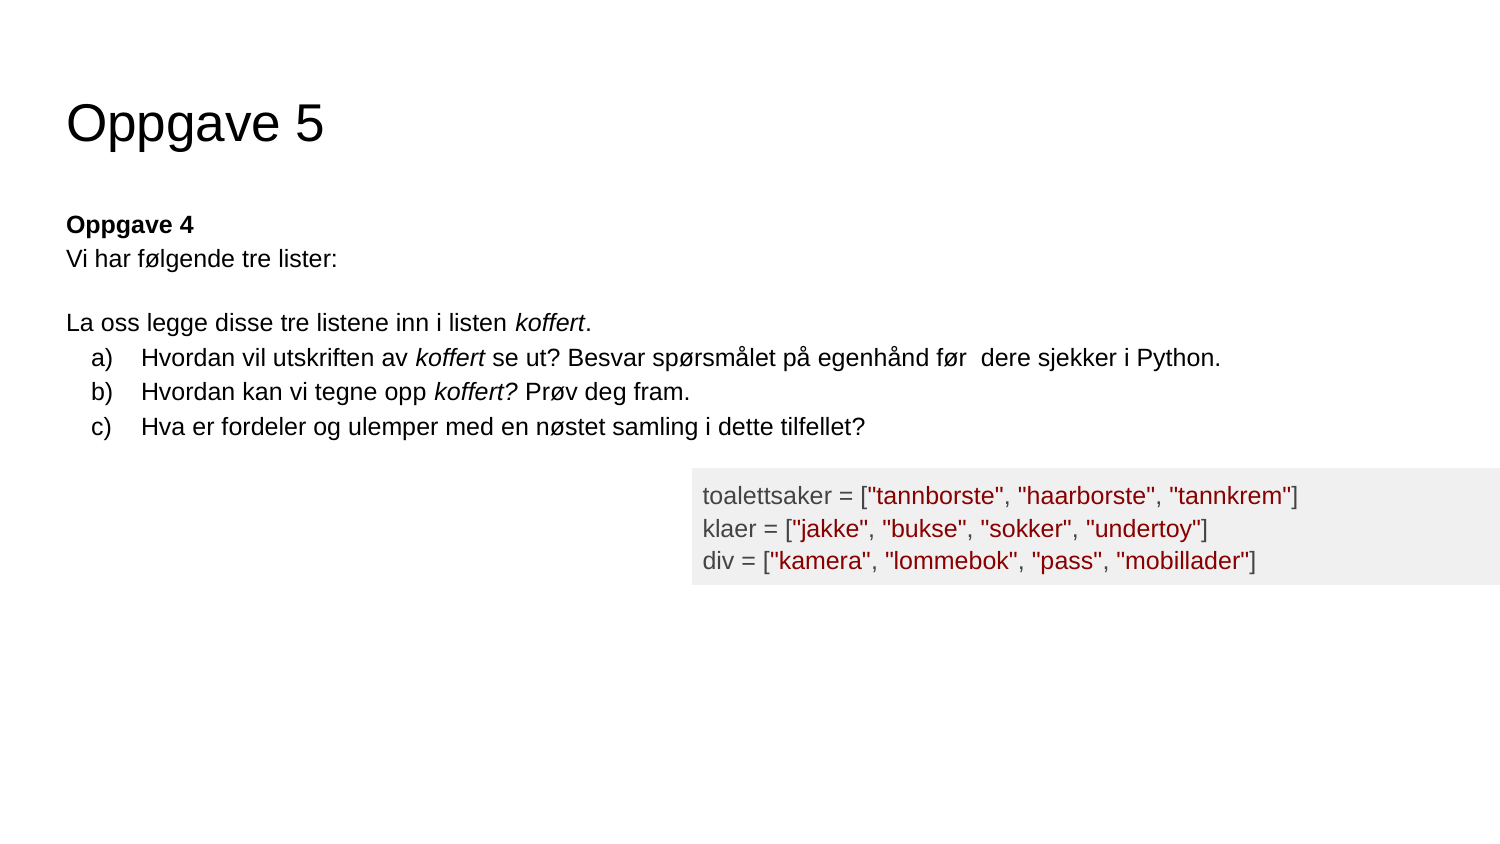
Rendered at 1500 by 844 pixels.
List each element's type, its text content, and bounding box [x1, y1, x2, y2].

title Oppgave 5 [51, 72, 1449, 167]
table_header toalettsaker = ["tannborste", "haarborste", "tannkrem"] klaer = ["jakke", "bukse", "sokker", "undertoy"] div = ["kamera", "lommebok", "pass", "mobillader"] [692, 468, 1500, 585]
list Oppgave 4 Vi har følgende tre lister: La oss legge disse tre listene inn i listen koffert. Hvordan vil utskriften av koffert se ut? Besvar spørsmålet på egenhånd før dere sjekker i Python. Hvordan kan vi tegne opp koffert? Prøv deg fram. Hva er fordeler og ulemper med en nøstet samling i dette tilfellet? [51, 189, 1449, 750]
